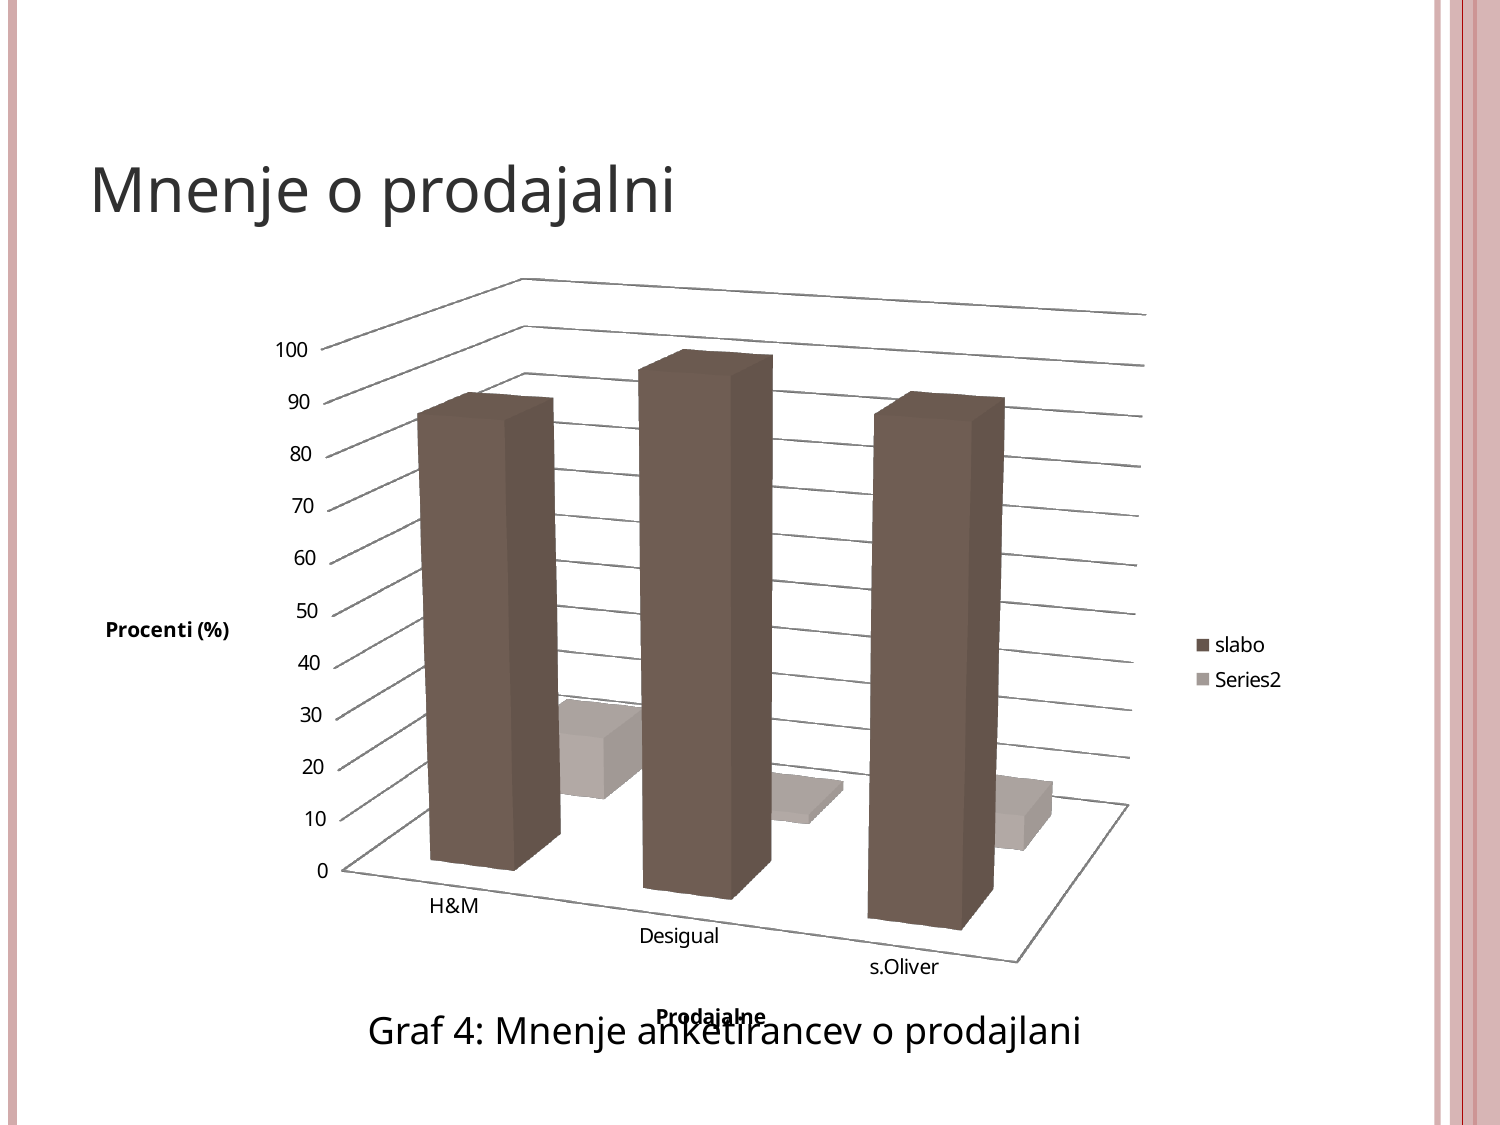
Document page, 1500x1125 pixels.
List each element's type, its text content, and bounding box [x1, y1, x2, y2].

chart [75, 262, 1300, 1062]
text_box Graf 4: Mnenje anketirancev o prodajlani [352, 999, 1098, 1060]
title Mnenje o prodajalni [75, 45, 1300, 233]
